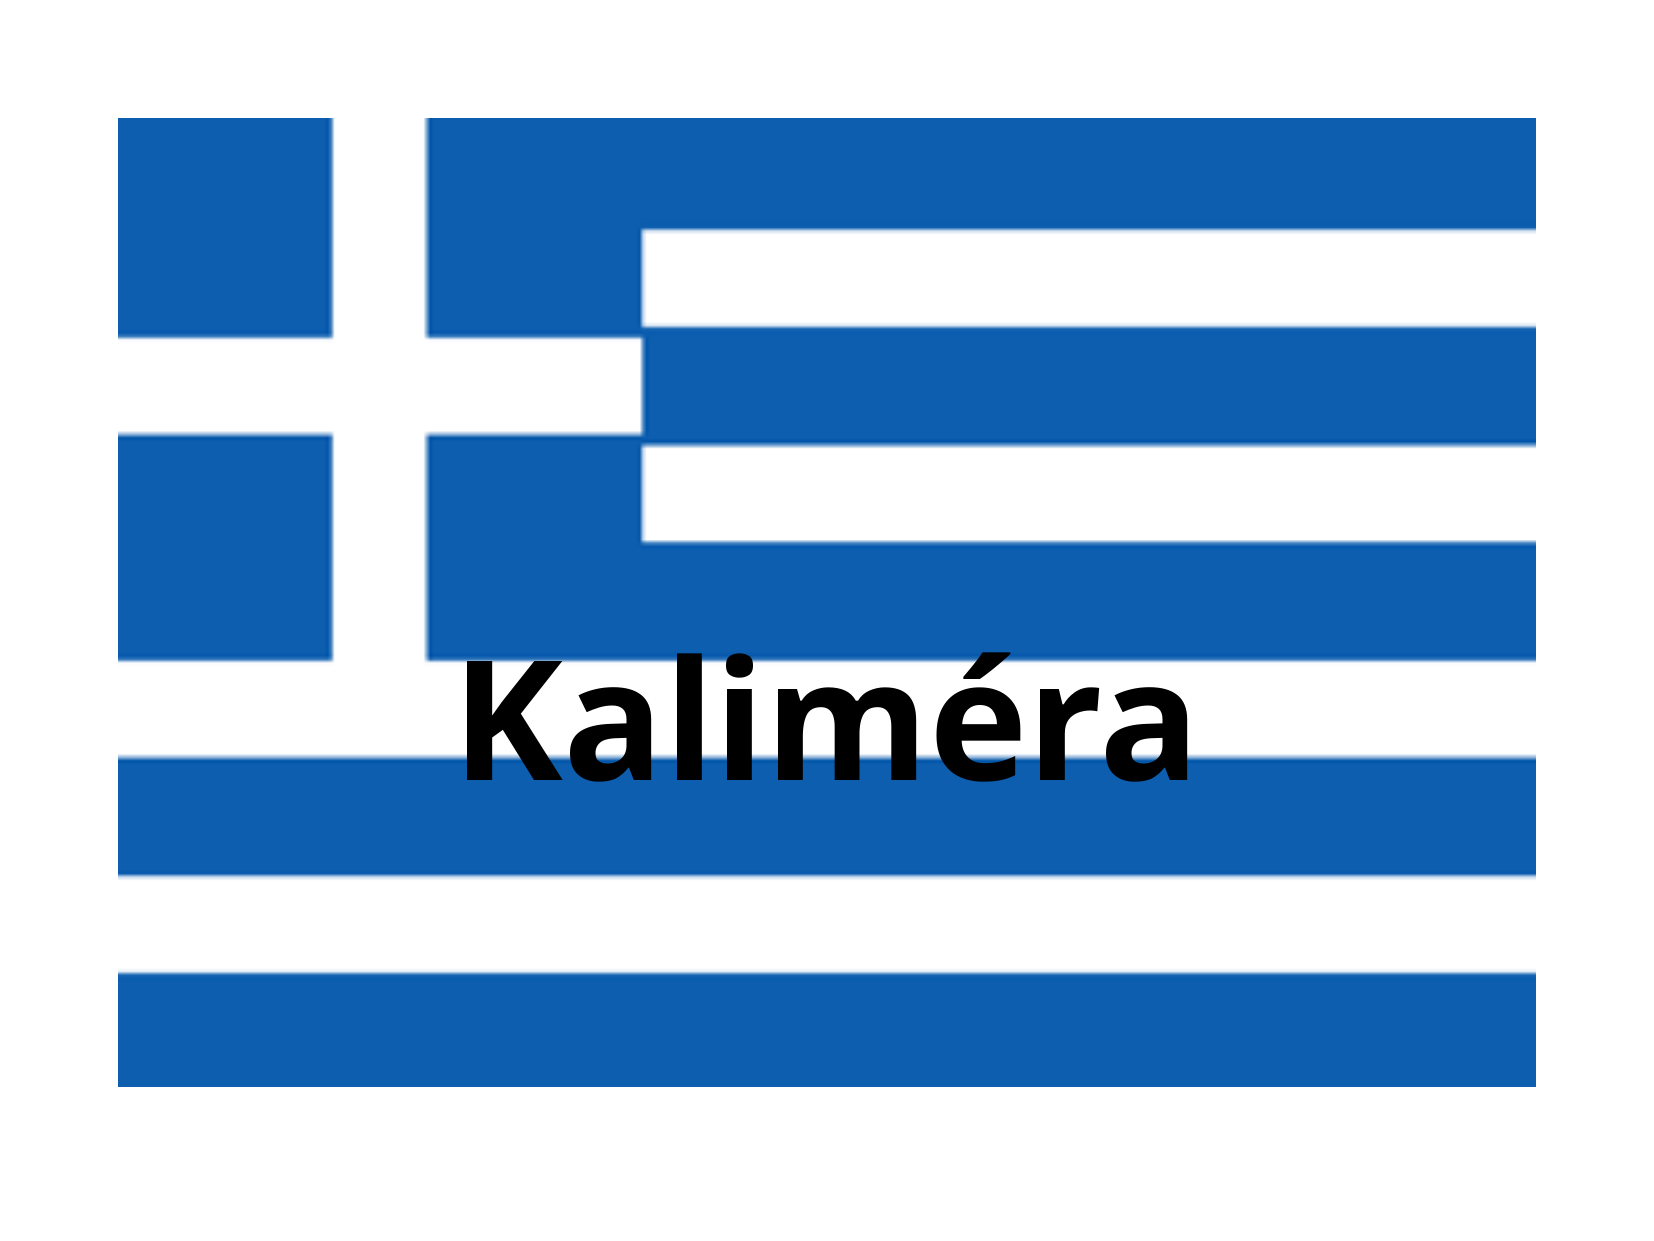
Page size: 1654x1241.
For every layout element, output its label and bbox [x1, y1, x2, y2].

picture [118, 118, 1536, 1087]
